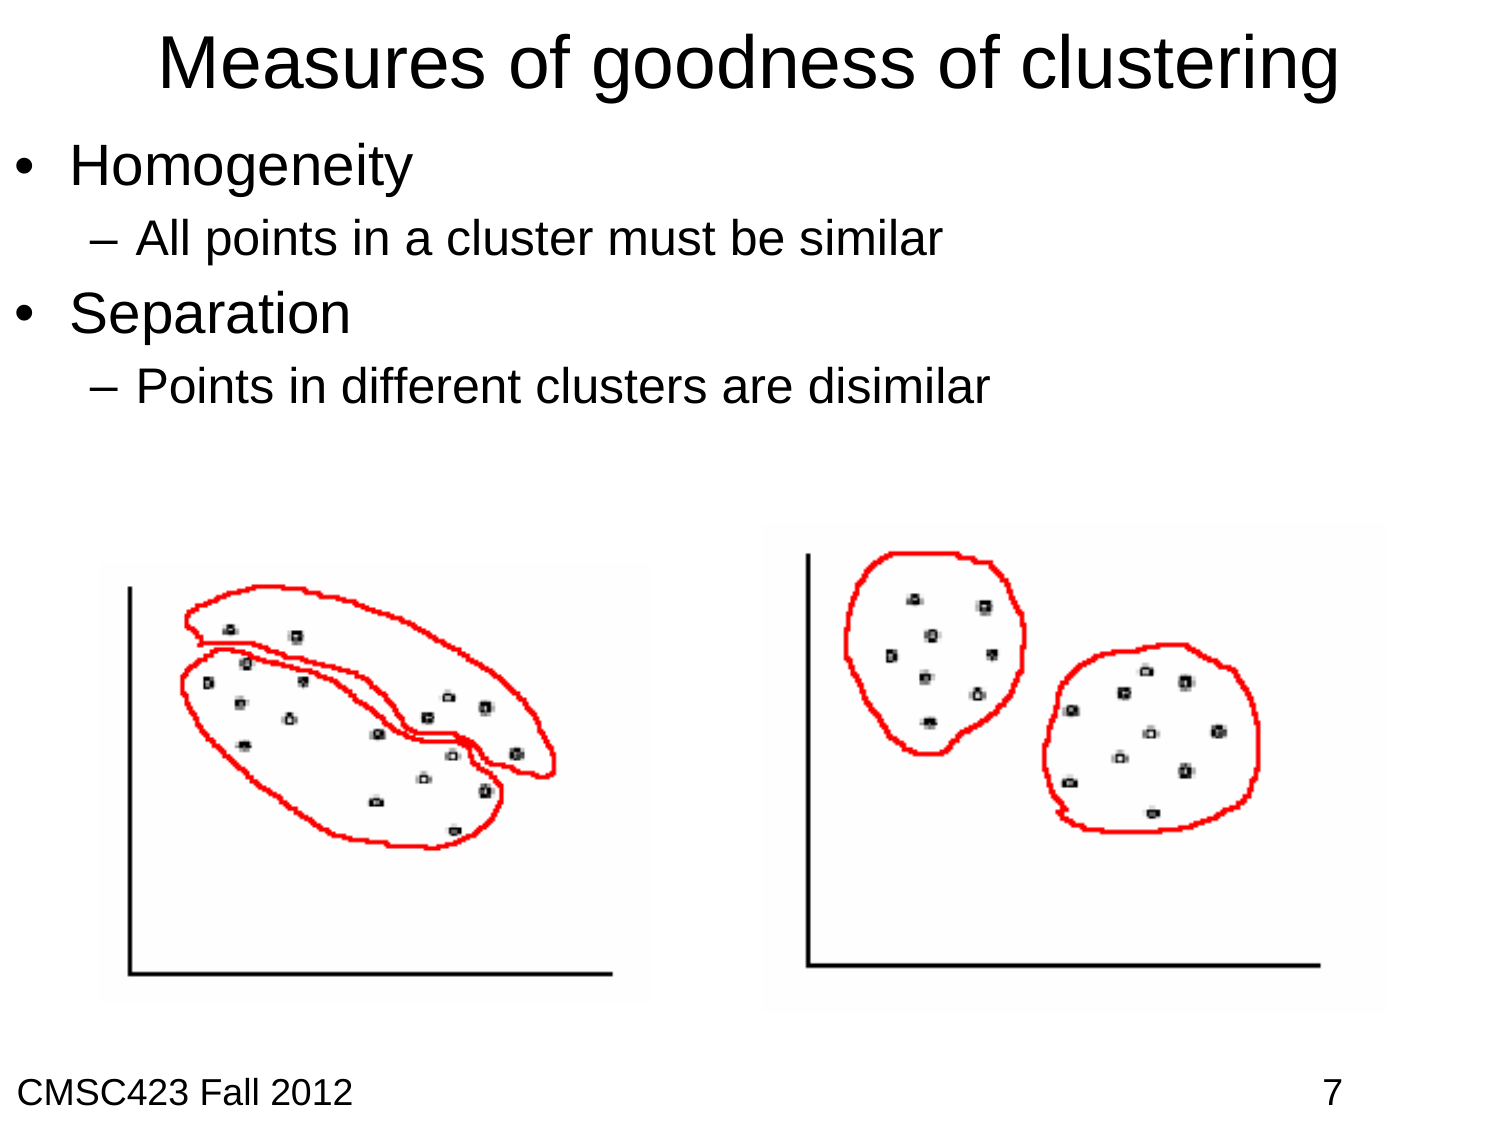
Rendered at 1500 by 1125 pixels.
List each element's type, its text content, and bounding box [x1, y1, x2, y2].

list Homogeneity All points in a cluster must be similar Separation Points in different clusters are disimilar [0, 124, 1500, 1125]
title Measures of goodness of clustering [0, 12, 1500, 113]
picture [99, 562, 651, 1004]
picture [762, 523, 1388, 1013]
